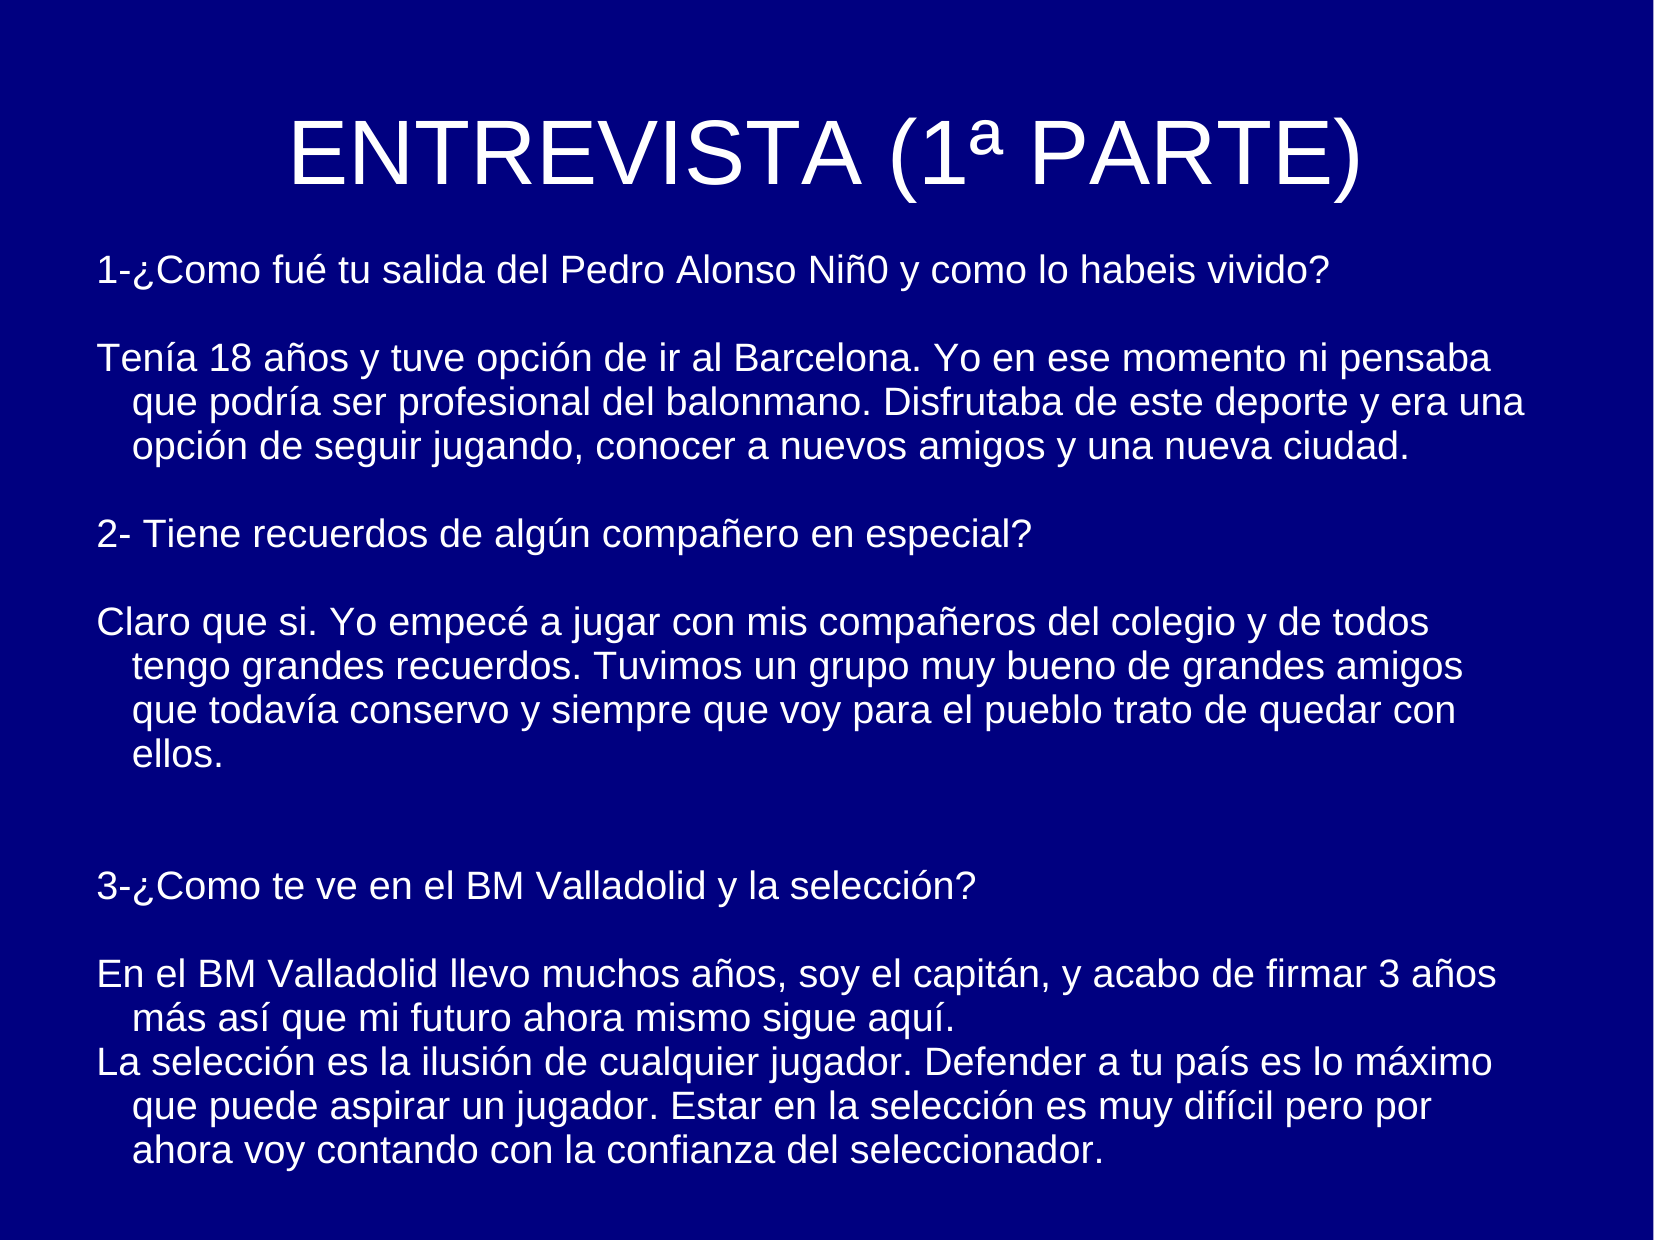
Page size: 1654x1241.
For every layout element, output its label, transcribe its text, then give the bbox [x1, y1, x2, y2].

title ENTREVISTA (1ª PARTE) [82, 49, 1571, 257]
subtitle 1-¿Como fué tu salida del Pedro Alonso Niñ0 y como lo habeis vivido? Tenía 18 años y tuve opción de ir al Barcelona. Yo en ese momento ni pensaba que podría ser profesional del balonmano. Disfrutaba de este deporte y era una opción de seguir jugando, conocer a nuevos amigos y una nueva ciudad. 2- Tiene recuerdos de algún compañero en especial? Claro que si. Yo empecé a jugar con mis compañeros del colegio y de todos tengo grandes recuerdos. Tuvimos un grupo muy bueno de grandes amigos que todavía conservo y siempre que voy para el pueblo trato de quedar con ellos. 3-¿Como te ve en el BM Valladolid y la selección? En el BM Valladolid llevo muchos años, soy el capitán, y acabo de firmar 3 años más así que mi futuro ahora mismo sigue aquí. La selección es la ilusión de cualquier jugador. Defender a tu país es lo máximo que puede aspirar un jugador. Estar en la selección es muy difícil pero por ahora voy contando con la confianza del seleccionador. [96, 248, 1536, 1215]
